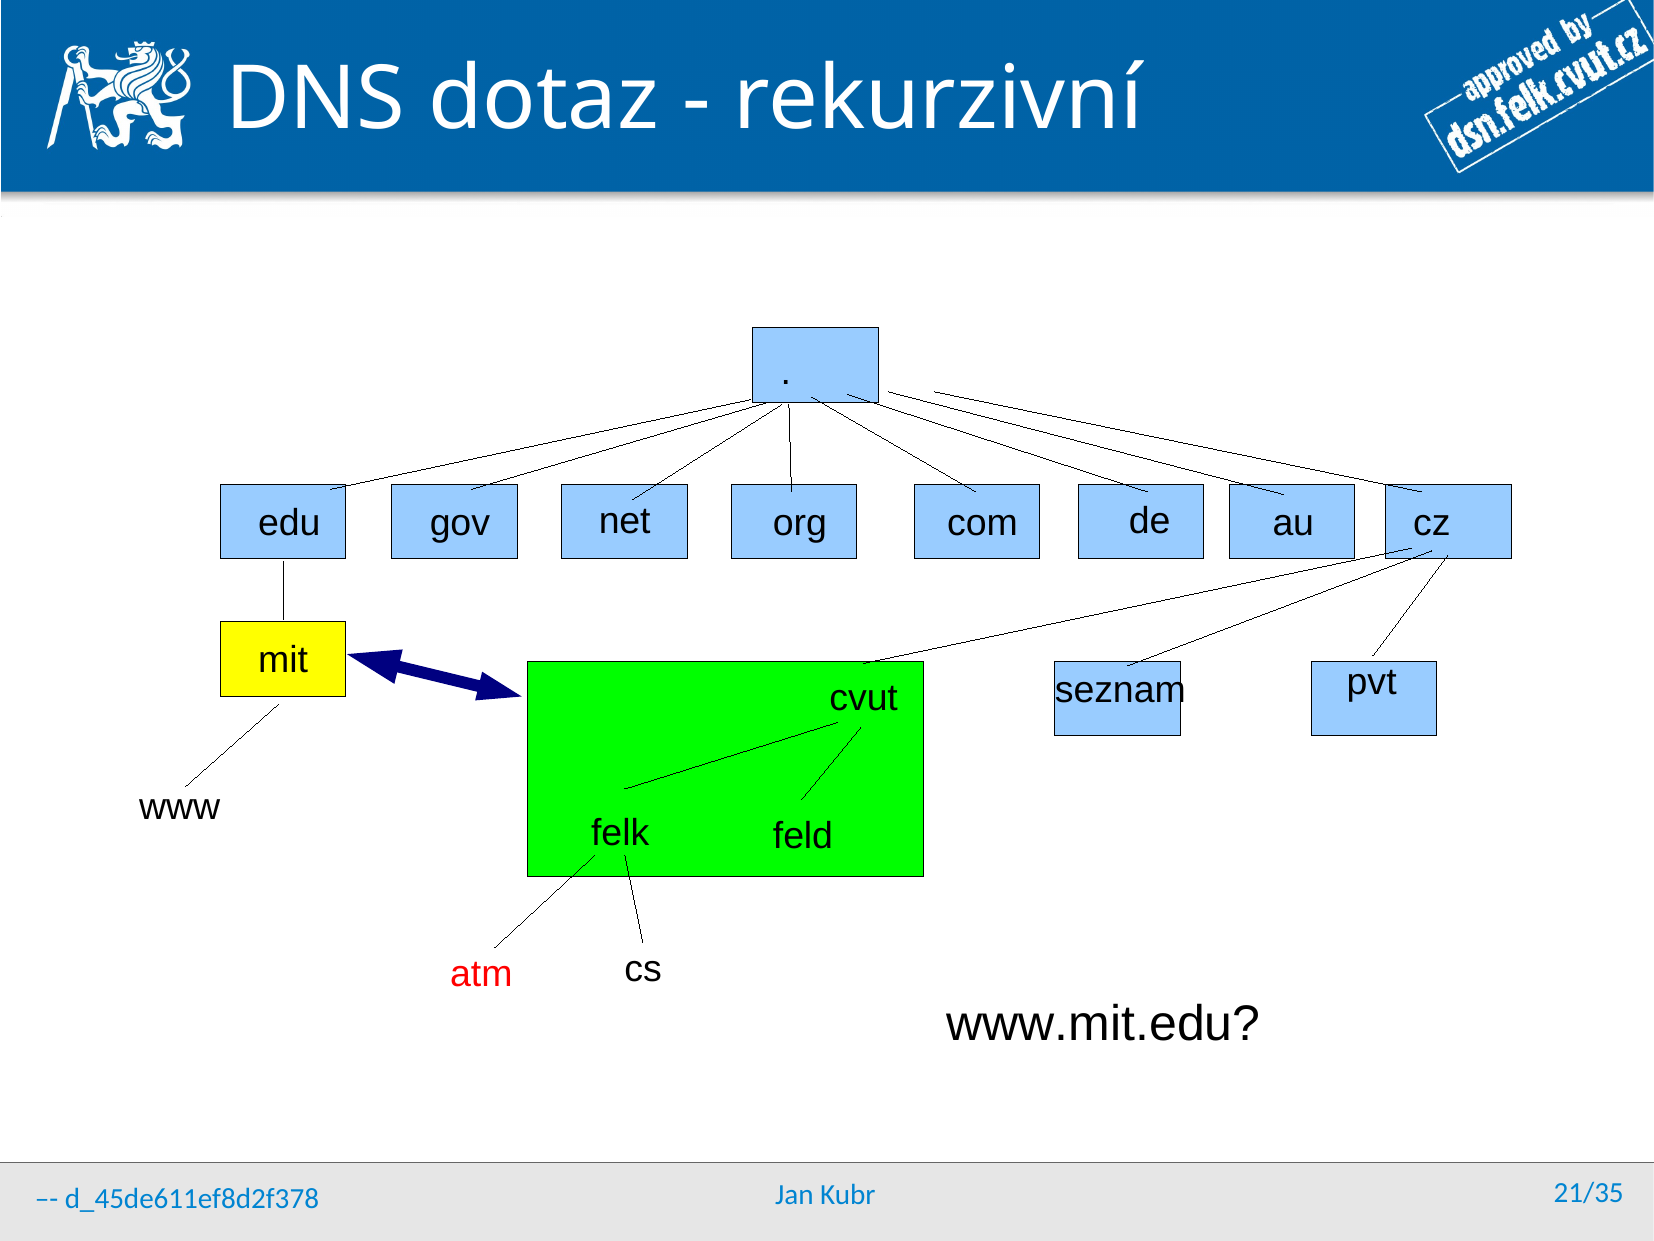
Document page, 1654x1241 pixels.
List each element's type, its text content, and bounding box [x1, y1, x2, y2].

text_box seznam [1039, 660, 1201, 718]
text_box . [765, 343, 807, 401]
text_box cs [609, 940, 677, 997]
text_box [527, 661, 924, 877]
text_box [1311, 661, 1437, 736]
text_box gov [414, 494, 505, 552]
text_box [1078, 484, 1204, 559]
text_box com [932, 494, 1033, 552]
text_box de [1114, 491, 1186, 549]
text_box au [1257, 494, 1329, 552]
picture [1, 0, 1654, 217]
text_box www.mit.edu? [932, 987, 1276, 1059]
text_box [391, 484, 518, 559]
text_box felk [576, 804, 665, 862]
text_box pvt [1331, 653, 1412, 711]
text_box [731, 484, 857, 559]
text_box [561, 484, 688, 559]
text_box atm [435, 945, 528, 1002]
text_box [1054, 718, 1181, 736]
text_box mit [220, 621, 346, 697]
text_box www [124, 778, 236, 836]
text_box edu [243, 494, 336, 552]
text_box cvut [814, 668, 913, 726]
text_box [1385, 484, 1512, 559]
text_box org [758, 494, 842, 552]
text_box [220, 484, 346, 559]
text_box [914, 484, 1040, 559]
text_box feld [758, 806, 849, 864]
text_box [1229, 484, 1355, 559]
text_box cz [1398, 494, 1466, 552]
text_box [752, 327, 879, 403]
text_box net [583, 491, 666, 549]
title DNS dotaz - rekurzivní [225, 0, 1426, 188]
